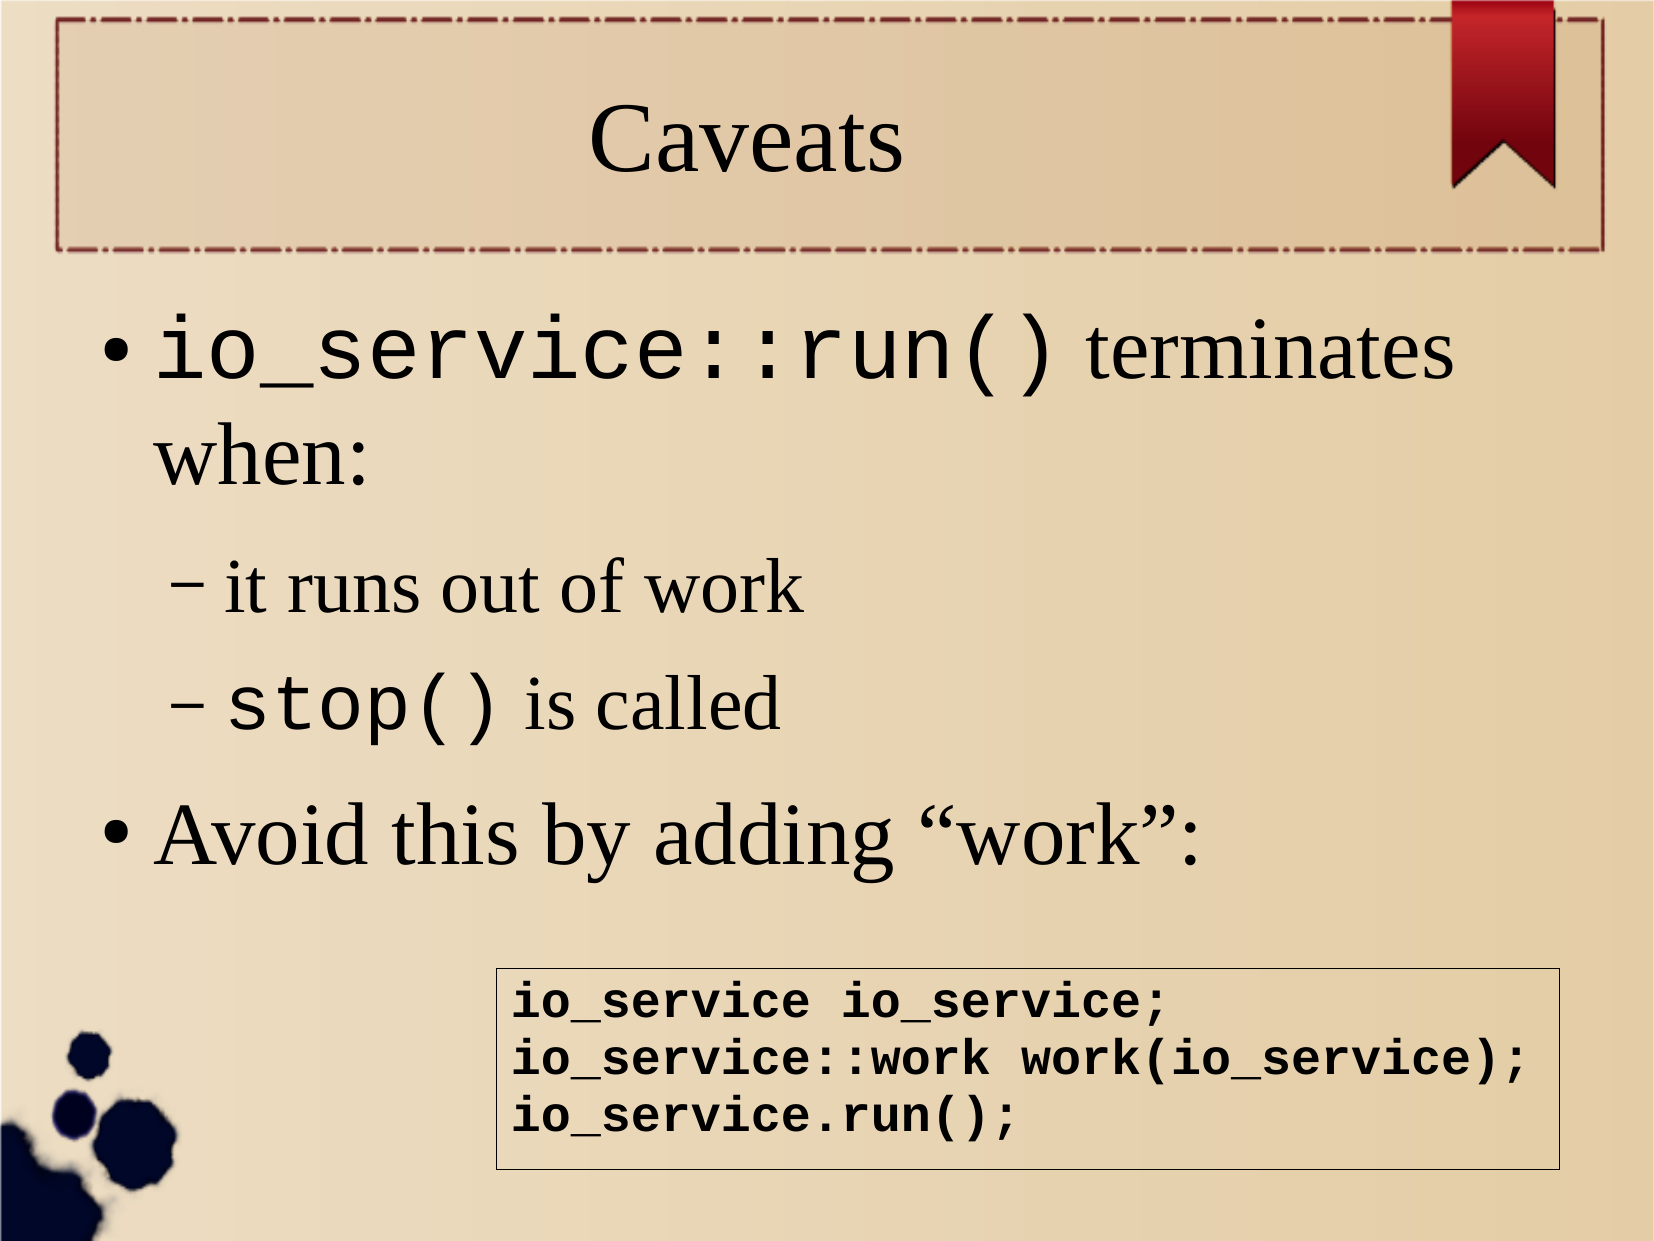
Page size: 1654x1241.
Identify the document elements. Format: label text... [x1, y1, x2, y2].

list io_service::run() terminates when: it runs out of work stop() is called Avoid this by adding “work”: [82, 299, 1571, 1019]
picture [0, 0, 1654, 1241]
title Caveats [82, 47, 1412, 229]
text_box io_service io_service; io_service::work work(io_service); io_service.run(); [496, 968, 1560, 1170]
